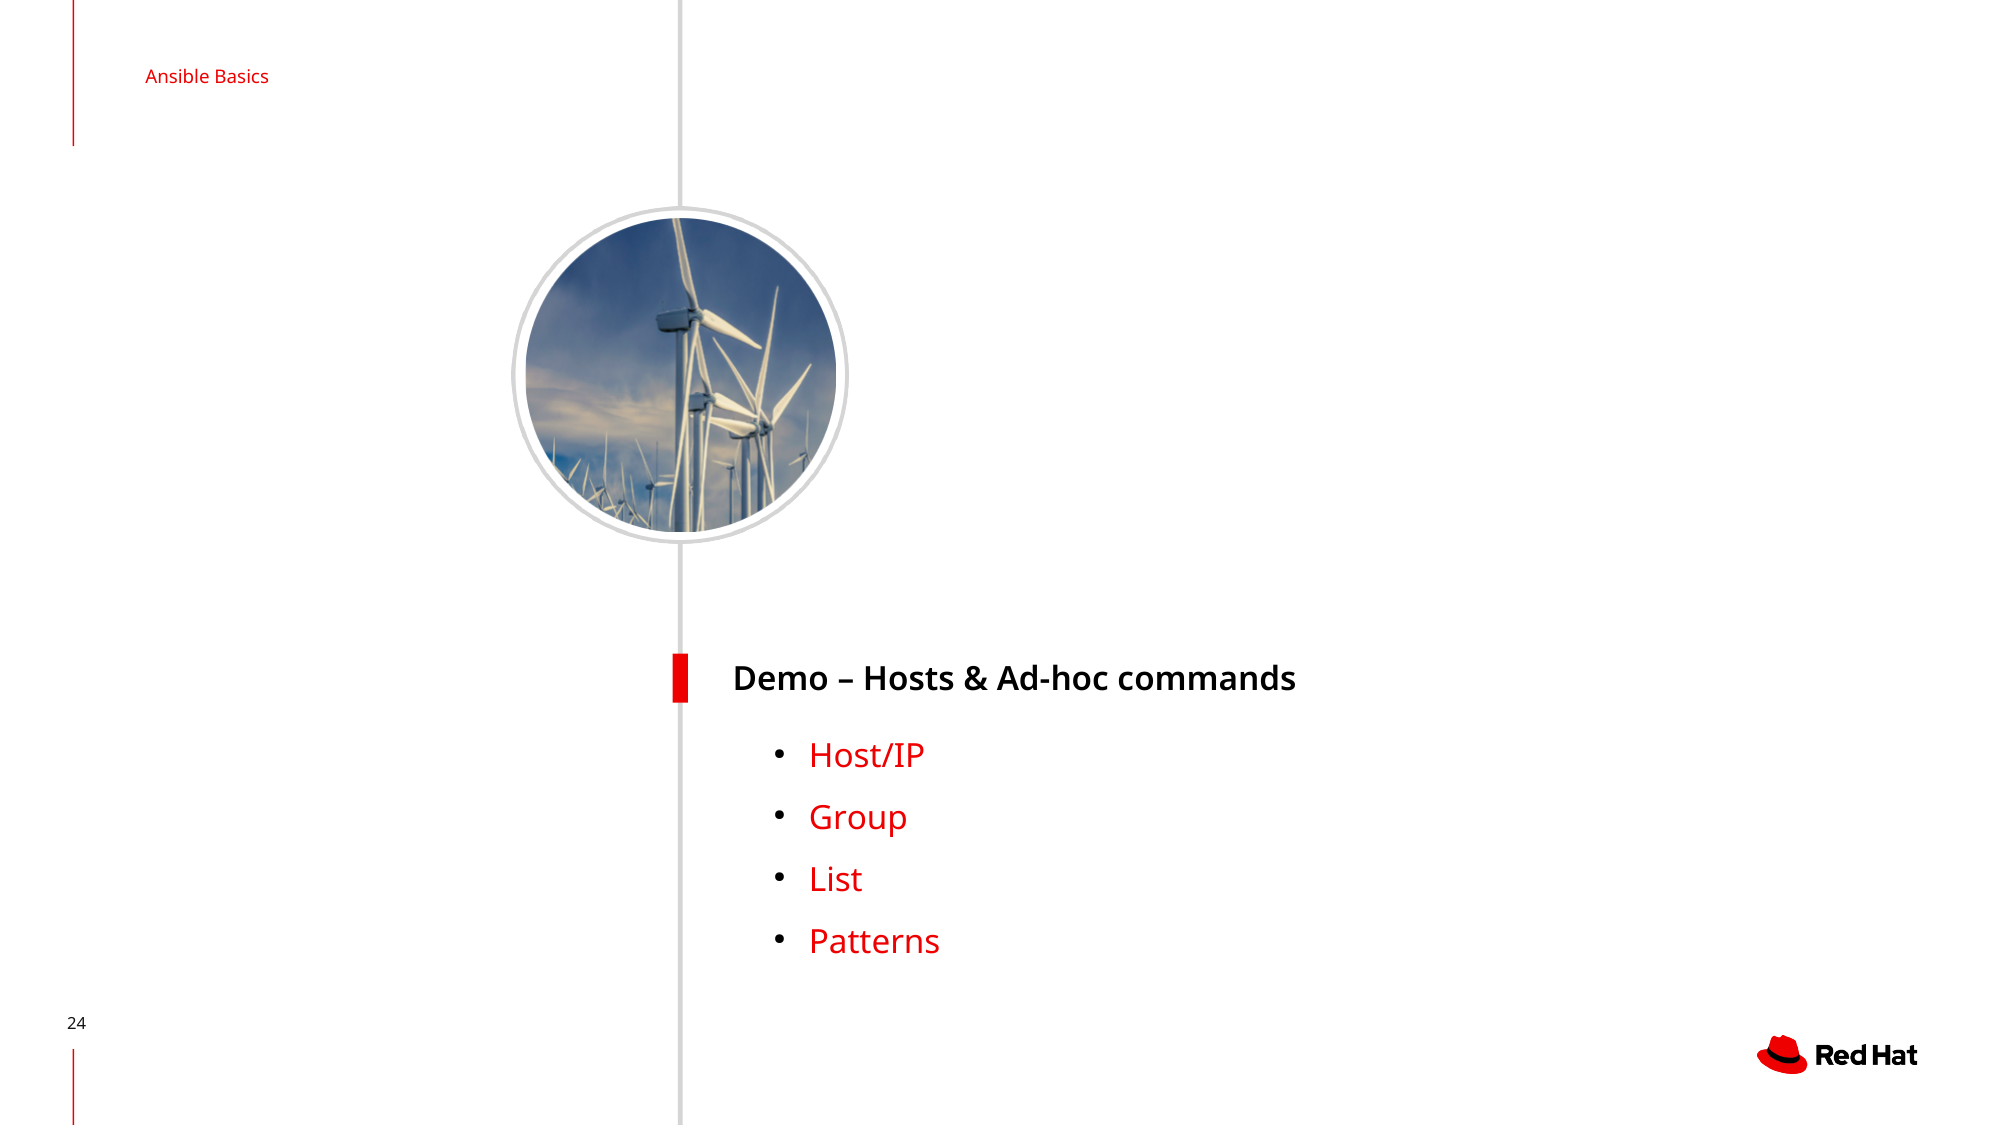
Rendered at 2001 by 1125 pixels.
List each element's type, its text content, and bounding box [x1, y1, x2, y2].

picture [511, 206, 849, 545]
picture [1757, 1035, 1918, 1074]
subtitle Ansible Basics [73, 9, 918, 143]
text_box [672, 653, 688, 703]
title Demo – Hosts & Ad-hoc commands [732, 604, 1478, 697]
text_box Host/IP Group List Patterns [773, 712, 1560, 951]
